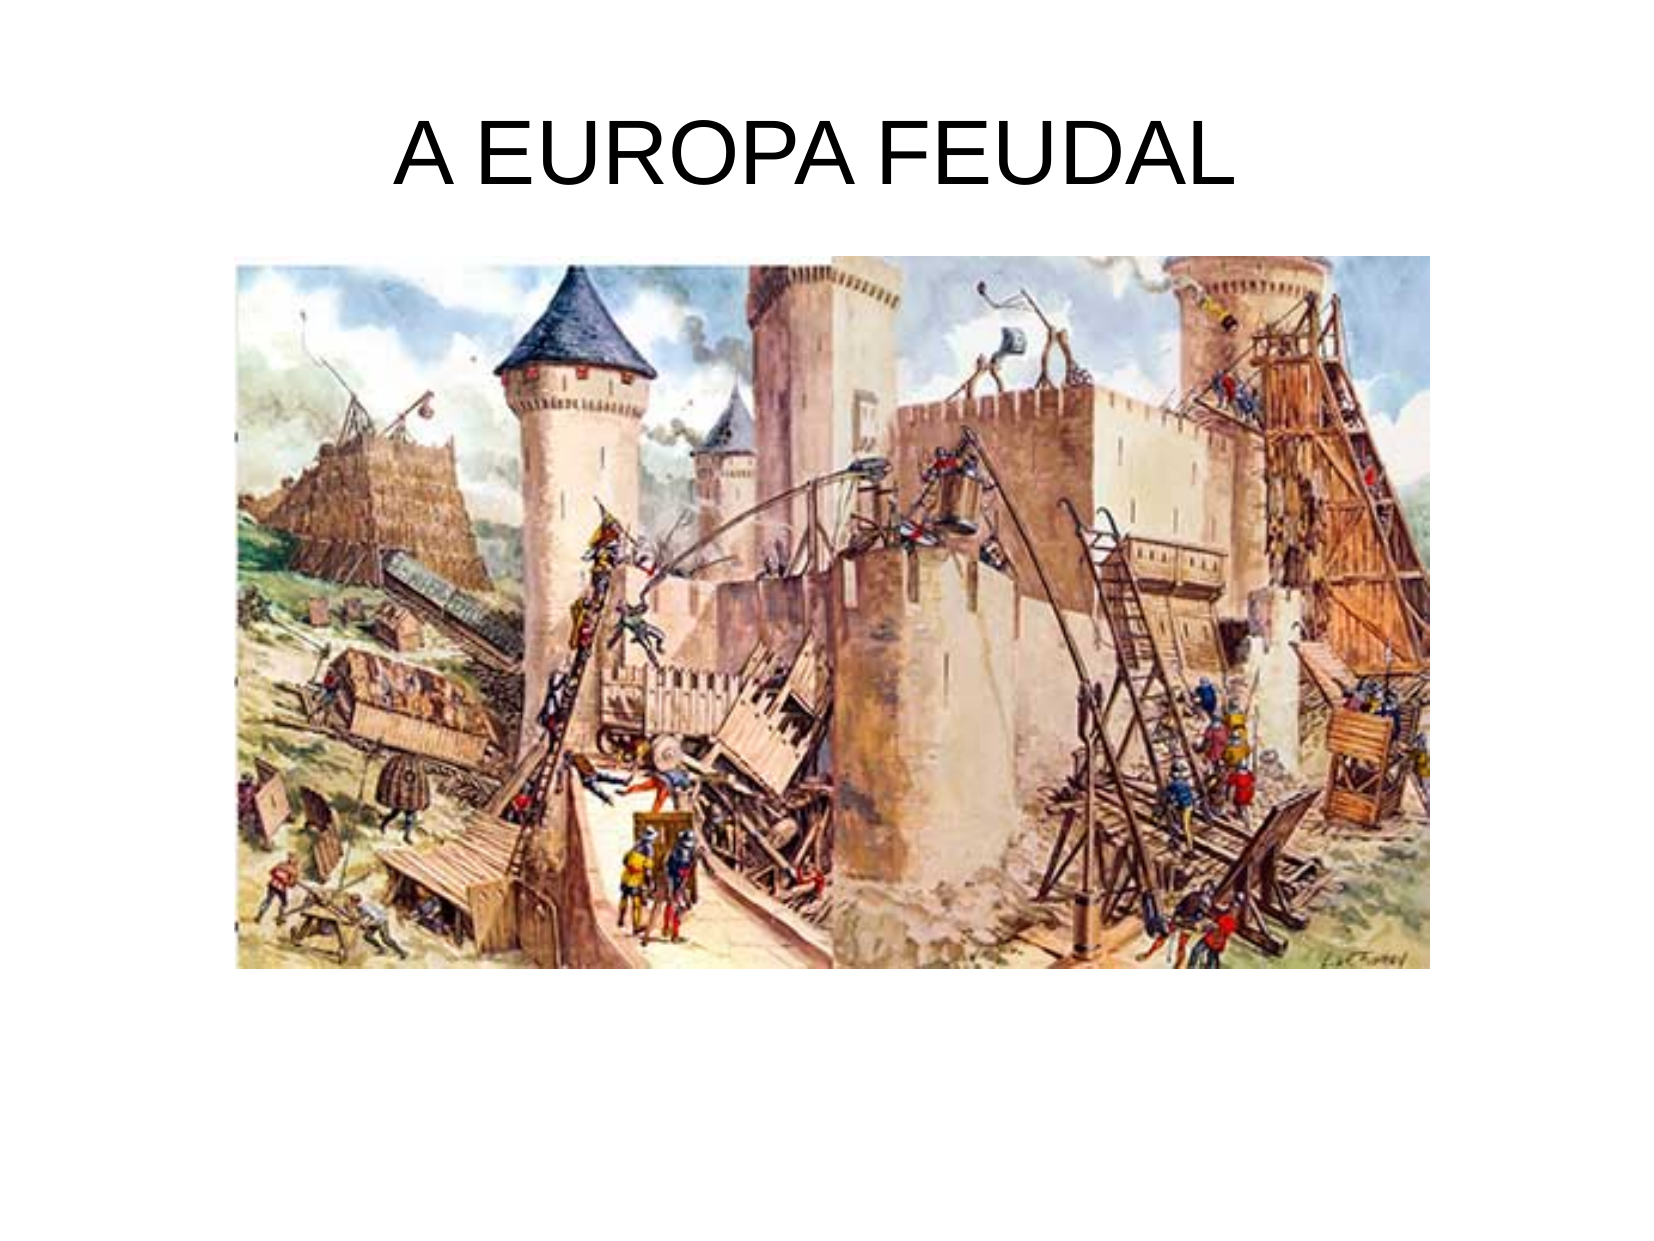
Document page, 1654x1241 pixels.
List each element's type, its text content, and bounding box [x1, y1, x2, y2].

picture [234, 256, 1430, 969]
title A EUROPA FEUDAL [82, 49, 1571, 257]
